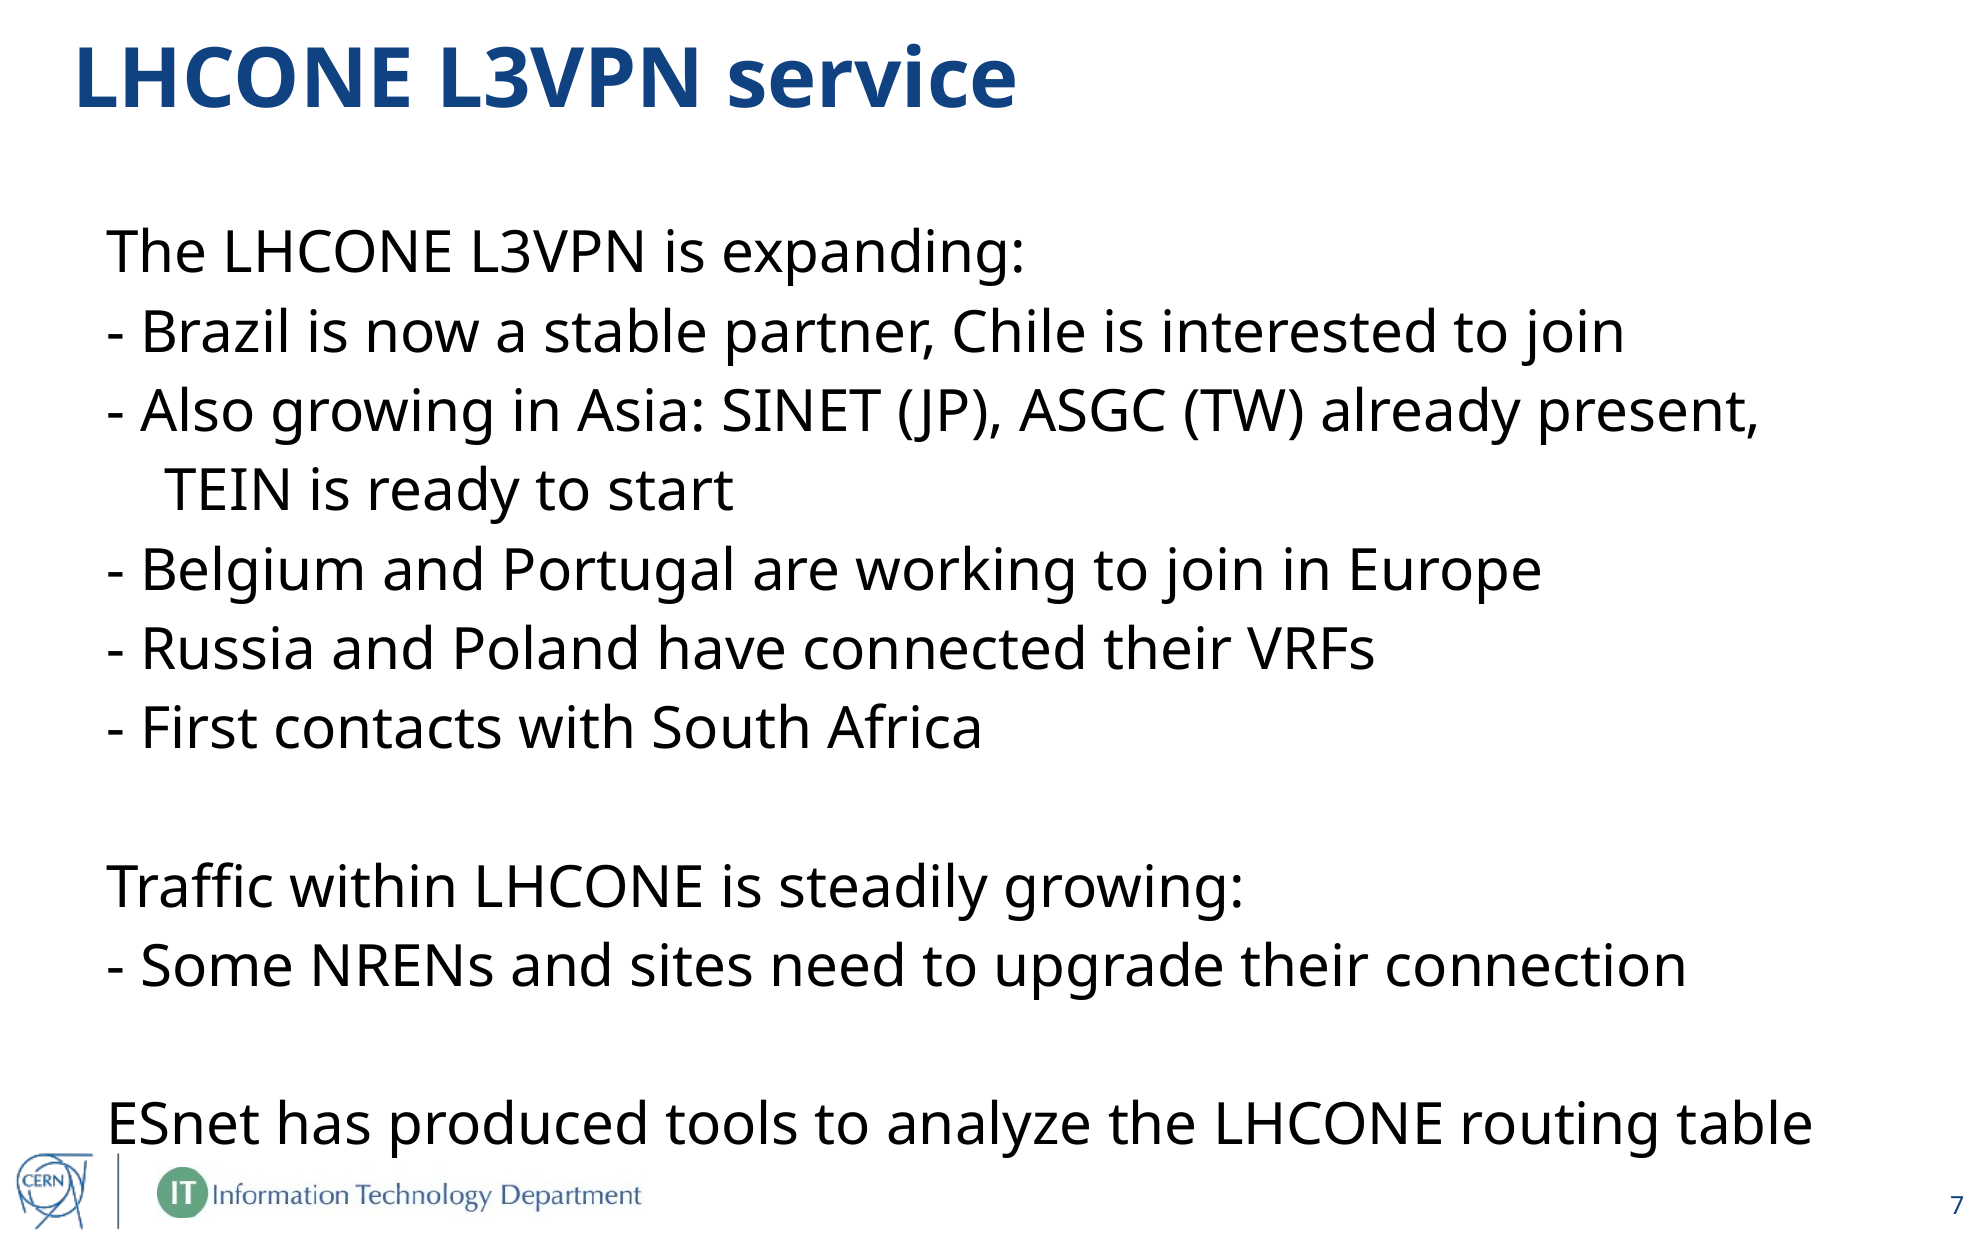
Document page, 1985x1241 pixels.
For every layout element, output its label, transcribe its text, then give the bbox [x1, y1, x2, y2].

picture [16, 1188, 64, 1236]
picture [51, 1200, 64, 1215]
title LHCONE L3VPN service [72, 0, 1834, 166]
picture [19, 1188, 64, 1207]
text_box The LHCONE L3VPN is expanding: - Brazil is now a stable partner, Chile is interested to join - Also growing in Asia: SINET (JP), ASGC (TW) already present, TEIN is ready to start - Belgium and Portugal are working to join in Europe - Russia and Poland have connected their VRFs - First contacts with South Africa Traffic within LHCONE is steadily growing: - Some NRENs and sites need to upgrade their connection ESnet has produced tools to analyze the LHCONE routing table [91, 203, 1921, 1241]
picture [38, 1207, 55, 1215]
